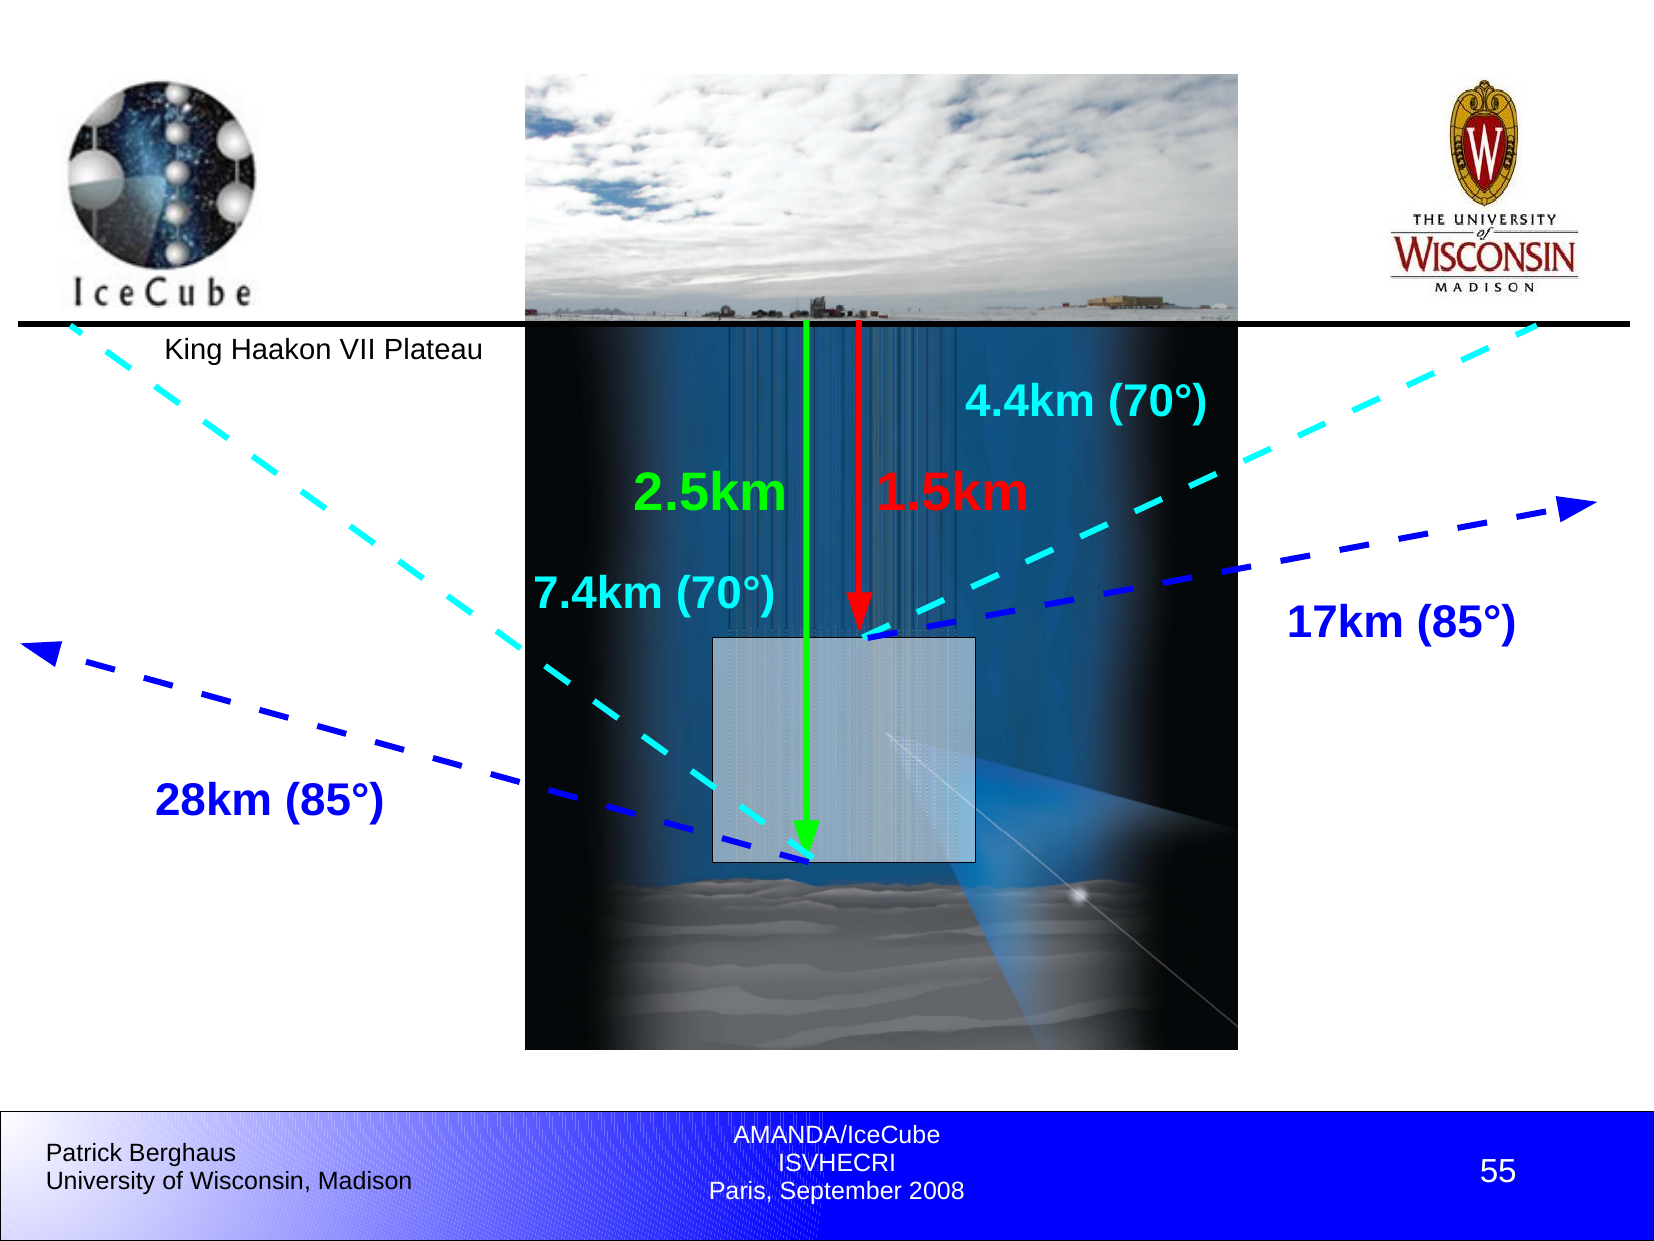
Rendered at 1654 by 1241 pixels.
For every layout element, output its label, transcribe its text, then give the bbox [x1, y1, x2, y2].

text_box 7.4km (70°) [518, 559, 797, 644]
text_box 2.5km [619, 454, 803, 551]
text_box 28km (85°) [140, 766, 410, 851]
text_box [809, 637, 976, 863]
picture [525, 327, 1238, 1051]
text_box 17km (85°) [1272, 588, 1539, 673]
text_box [712, 637, 805, 863]
picture [1381, 76, 1585, 310]
text_box King Haakon VII Plateau [149, 325, 499, 385]
text_box 4.4km (70°) [950, 367, 1233, 452]
picture [525, 327, 803, 637]
picture [60, 78, 263, 308]
text_box 1.5km [861, 454, 1043, 551]
picture [525, 74, 1238, 321]
